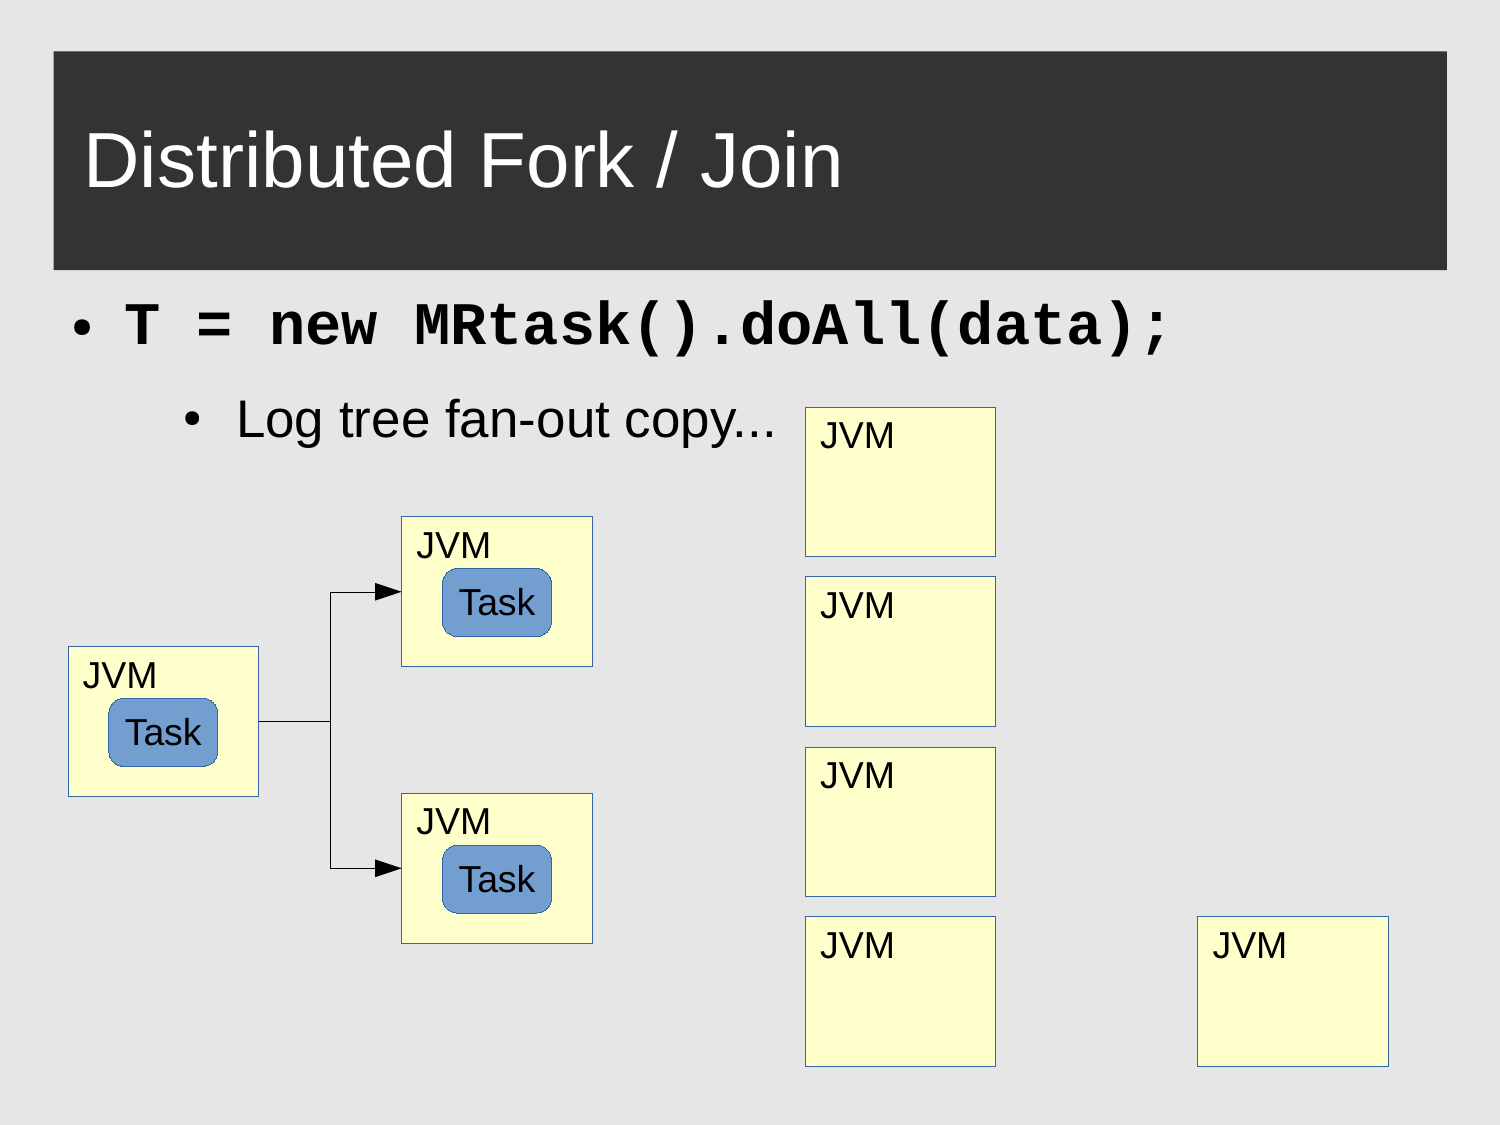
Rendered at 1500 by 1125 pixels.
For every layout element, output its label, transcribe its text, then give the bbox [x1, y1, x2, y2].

text_box [805, 747, 996, 897]
text_box [805, 407, 996, 557]
text_box [805, 576, 996, 727]
text_box JVM [401, 793, 538, 851]
text_box [805, 916, 996, 1067]
text_box JVM [68, 646, 205, 704]
text_box Task [442, 845, 552, 914]
list T = new MRtask().doAll(data); Log tree fan-out copy... [53, 294, 1447, 991]
text_box [1197, 916, 1389, 1067]
text_box JVM [401, 516, 538, 574]
text_box Task [442, 568, 552, 637]
title Distributed Fork / Join [53, 51, 1447, 271]
text_box [401, 516, 593, 667]
text_box [68, 646, 259, 797]
text_box JVM [805, 916, 942, 974]
text_box Task [108, 698, 218, 767]
text_box JVM [805, 407, 942, 464]
text_box JVM [1197, 916, 1334, 974]
text_box [401, 793, 593, 944]
text_box JVM [805, 576, 942, 634]
text_box JVM [805, 747, 942, 805]
